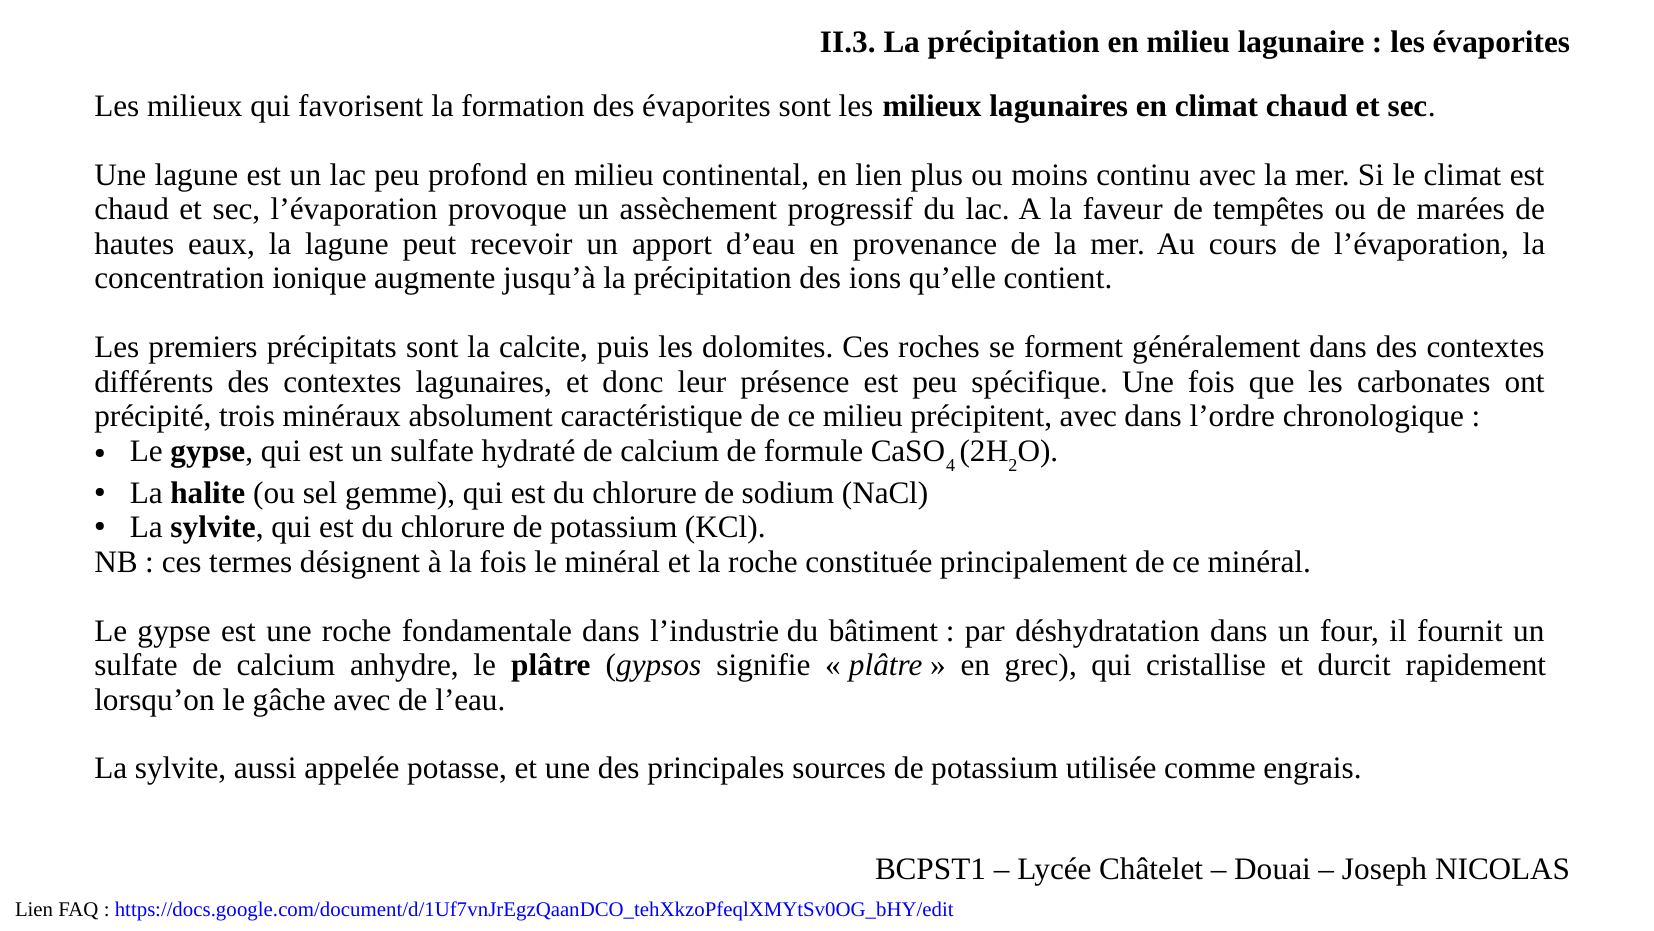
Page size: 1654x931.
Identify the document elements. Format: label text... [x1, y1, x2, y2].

text_box BCPST1 – Lycée Châtelet – Douai – Joseph NICOLAS [637, 832, 1571, 905]
text_box II.3. La précipitation en milieu lagunaire : les évaporites [637, 5, 1572, 78]
text_box Les milieux qui favorisent la formation des évaporites sont les milieux lagunaires en climat chaud et sec. Une lagune est un lac peu profond en milieu continental, en lien plus ou moins continu avec la mer. Si le climat est chaud et sec, l’évaporation provoque un assèchement progressif du lac. A la faveur de tempêtes ou de marées de hautes eaux, la lagune peut recevoir un apport d’eau en provenance de la mer. Au cours de l’évaporation, la concentration ionique augmente jusqu’à la précipitation des ions qu’elle contient. Les premiers précipitats sont la calcite, puis les dolomites. Ces roches se forment généralement dans des contextes différents des contextes lagunaires, et donc leur présence est peu spécifique. Une fois que les carbonates ont précipité, trois minéraux absolument caractéristique de ce milieu précipitent, avec dans l’ordre chronologique : Le gypse, qui est un sulfate hydraté de calcium de formule CaSO4 (2H2O). La halite (ou sel gemme), qui est du chlorure de sodium (NaCl) La sylvite, qui est du chlorure de potassium (KCl). NB : ces termes désignent à la fois le minéral et la roche constituée principalement de ce minéral. Le gypse est une roche fondamentale dans l’industrie du bâtiment : par déshydratation dans un four, il fournit un sulfate de calcium anhydre, le plâtre (gypsos signifie « plâtre » en grec), qui cristallise et durcit rapidement lorsqu’on le gâche avec de l’eau. La sylvite, aussi appelée potasse, et une des principales sources de potassium utilisée comme engrais. [94, 88, 1548, 821]
text_box Lien FAQ : https://docs.google.com/document/d/1Uf7vnJrEgzQaanDCO_tehXkzoPfeqlXMYtSv0OG_bHY/edit [0, 897, 993, 931]
